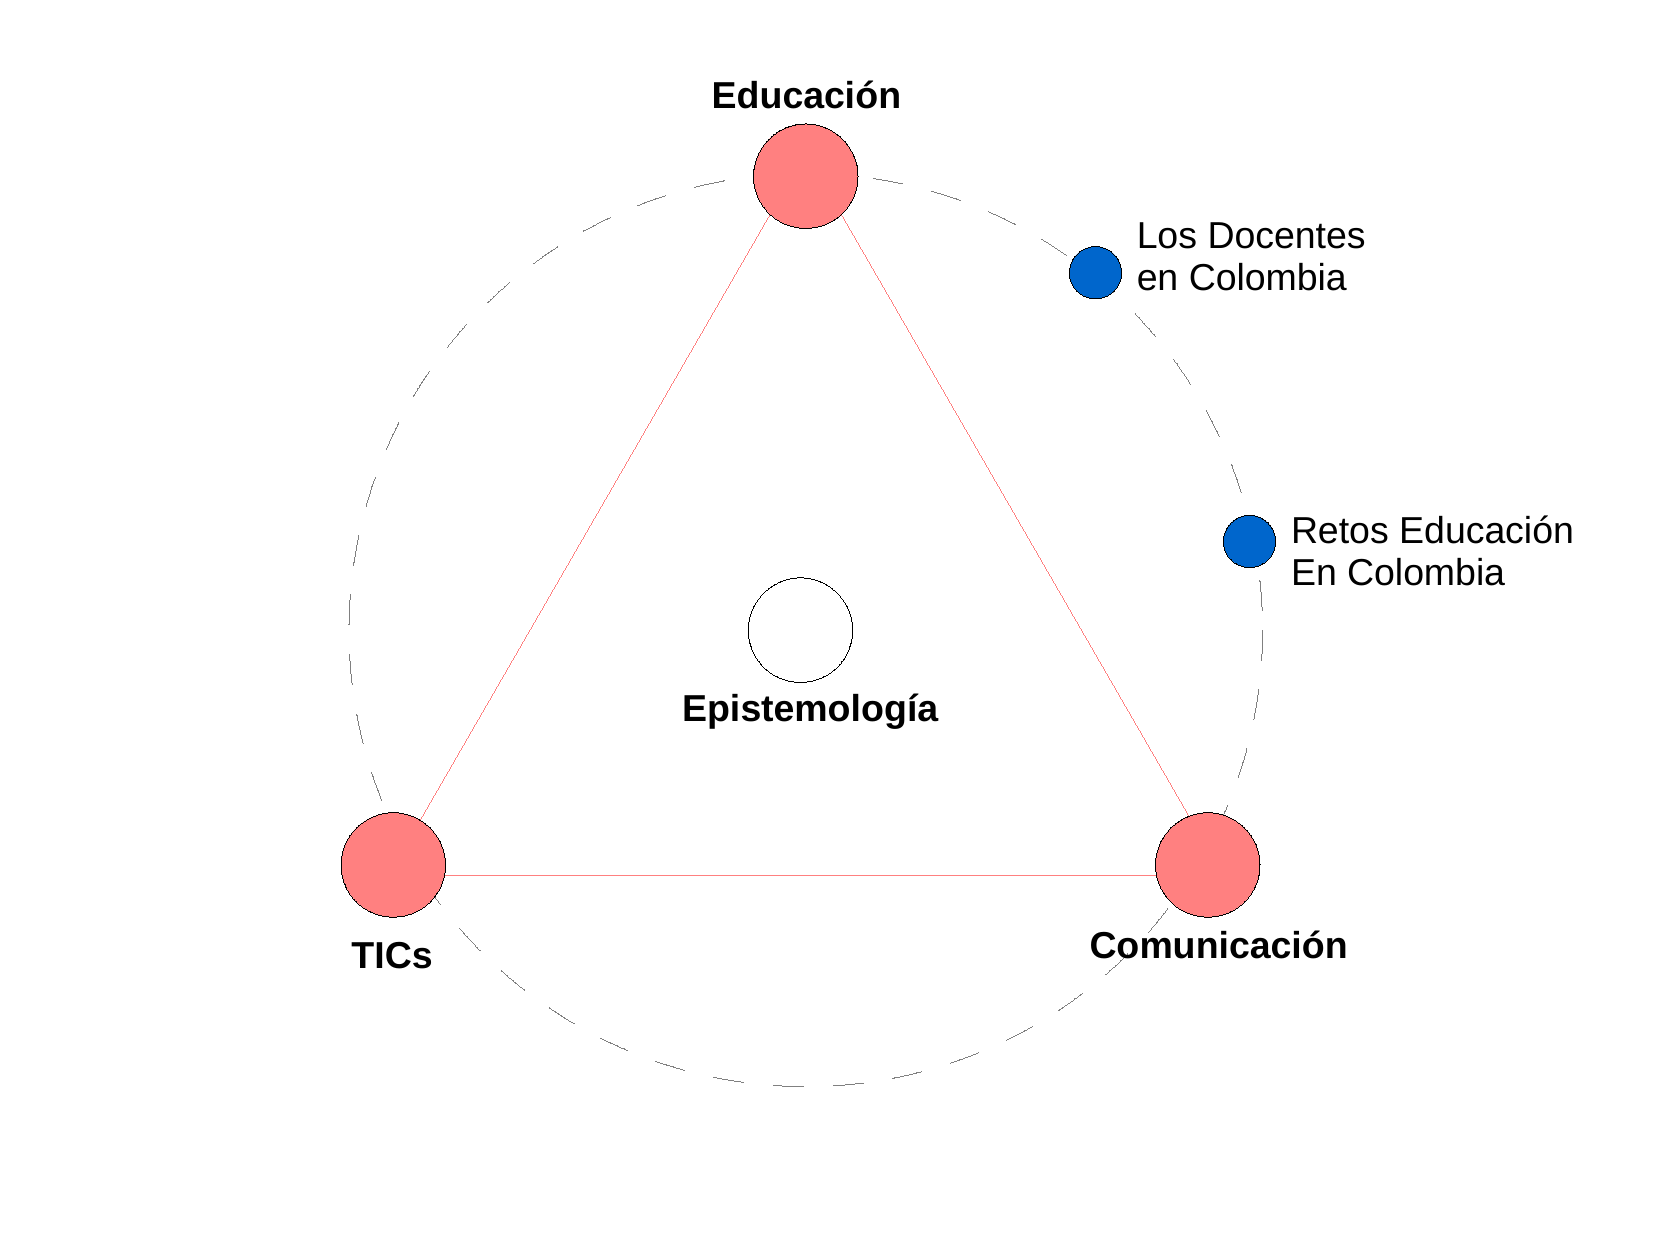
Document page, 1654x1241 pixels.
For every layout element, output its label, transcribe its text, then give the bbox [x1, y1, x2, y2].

text_box [748, 577, 853, 680]
text_box [753, 124, 859, 229]
text_box Comunicación [1074, 917, 1363, 975]
text_box Educación [696, 67, 917, 124]
text_box Epistemología [667, 680, 954, 737]
text_box [341, 812, 446, 918]
text_box [1069, 246, 1122, 299]
text_box Retos Educación En Colombia [1276, 501, 1589, 601]
text_box [1155, 812, 1261, 917]
text_box [1223, 515, 1276, 568]
text_box TICs [336, 927, 448, 984]
text_box Los Docentes en Colombia [1122, 206, 1381, 306]
